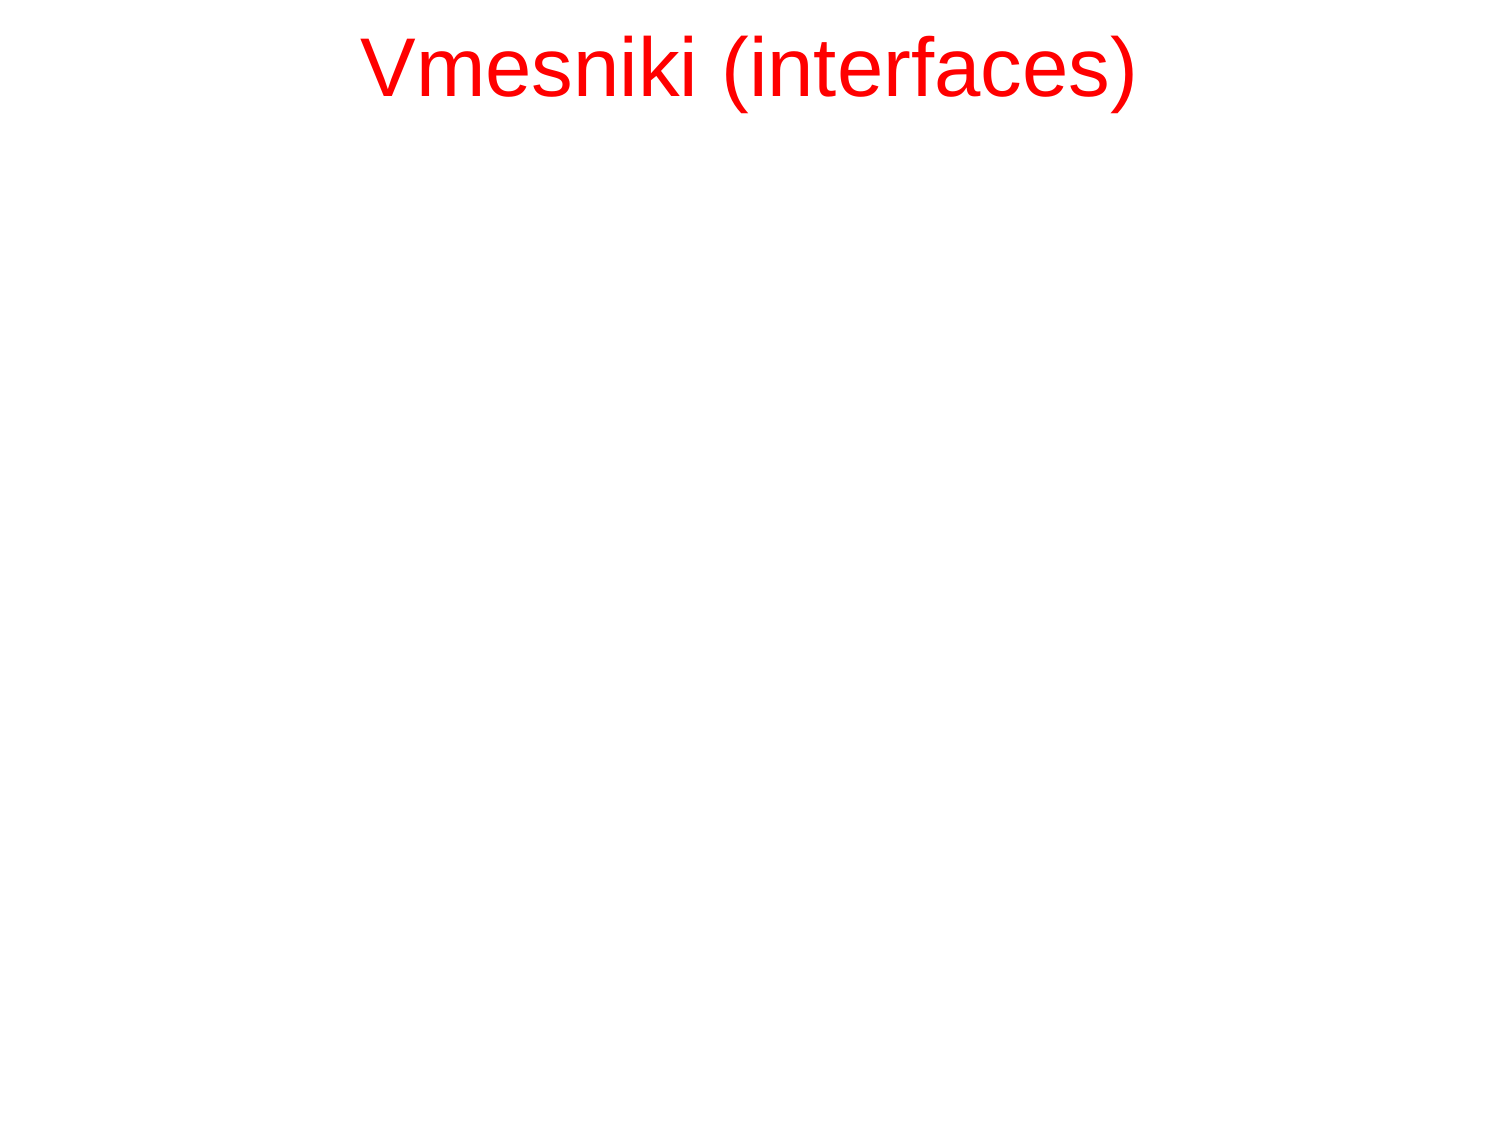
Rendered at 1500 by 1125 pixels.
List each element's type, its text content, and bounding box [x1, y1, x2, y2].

title Vmesniki (interfaces) [112, 0, 1388, 126]
